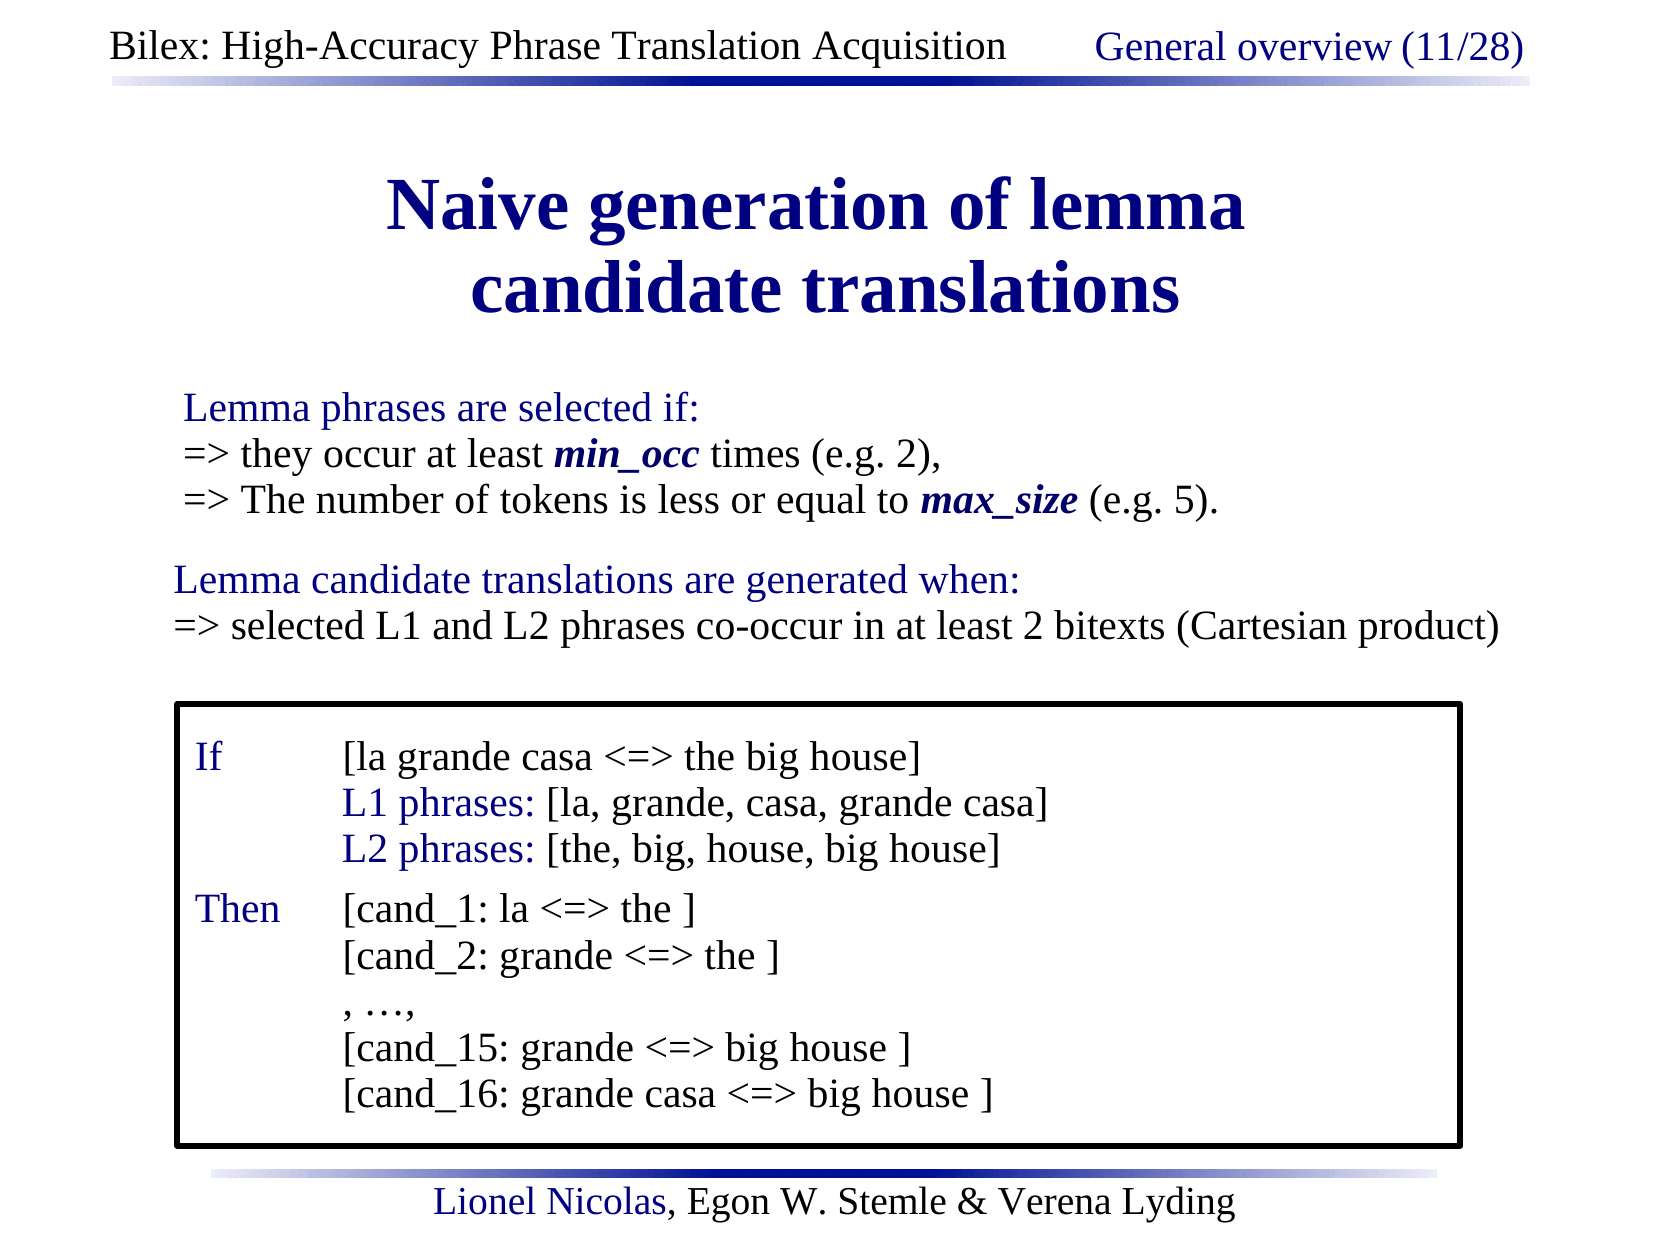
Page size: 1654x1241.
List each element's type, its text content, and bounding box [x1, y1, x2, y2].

text_box General overview [1079, 15, 1408, 82]
text_box Lemma candidate translations are generated when: => selected L1 and L2 phrases co-occur in at least 2 bitexts (Cartesian product) [173, 555, 1560, 715]
picture [112, 76, 1530, 86]
text_box Naive generation of lemma candidate translations [371, 155, 1280, 366]
picture [211, 1169, 1437, 1178]
text_box If [la grande casa <=> the big house] L1 phrases: [la, grande, casa, grande casa] L2 phrases: [the, big, house, big house] Then [cand_1: la <=> the ] [cand_2: grande <=> the ] , …, [cand_15: grande <=> big house ] [cand_16: grande casa <=> big house ] [177, 704, 1461, 1146]
text_box Lemma phrases are selected if: => they occur at least min_occ times (e.g. 2), => The number of tokens is less or equal to max_size (e.g. 5). [183, 383, 1471, 543]
